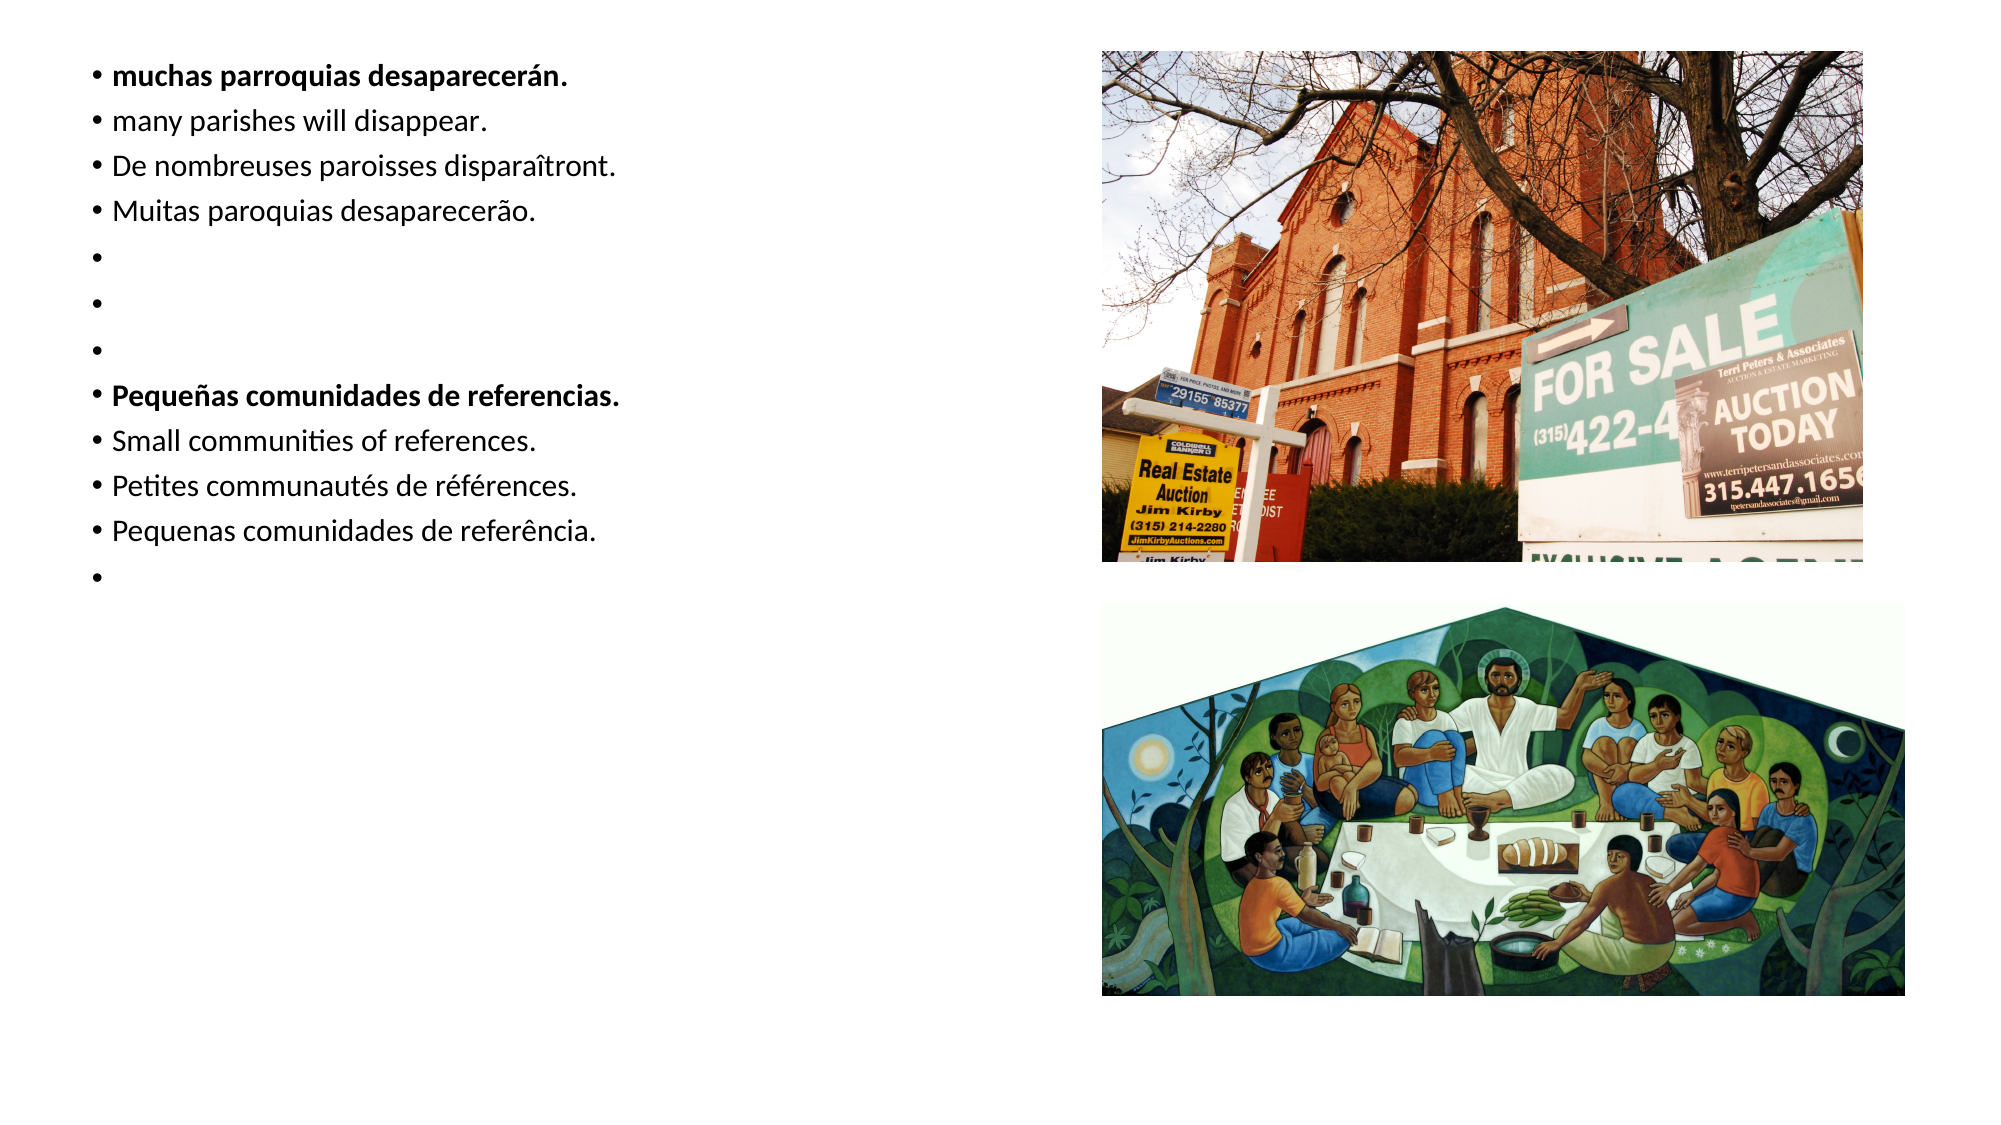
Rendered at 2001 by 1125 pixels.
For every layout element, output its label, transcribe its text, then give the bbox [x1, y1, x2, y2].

picture [1102, 51, 1863, 562]
list muchas parroquias desaparecerán. many parishes will disappear. De nombreuses paroisses disparaîtront. Muitas paroquias desaparecerão. Pequeñas comunidades de referencias. Small communities of references. Petites communautés de références. Pequenas comunidades de referência. [76, 51, 1102, 562]
picture [1102, 604, 1905, 996]
